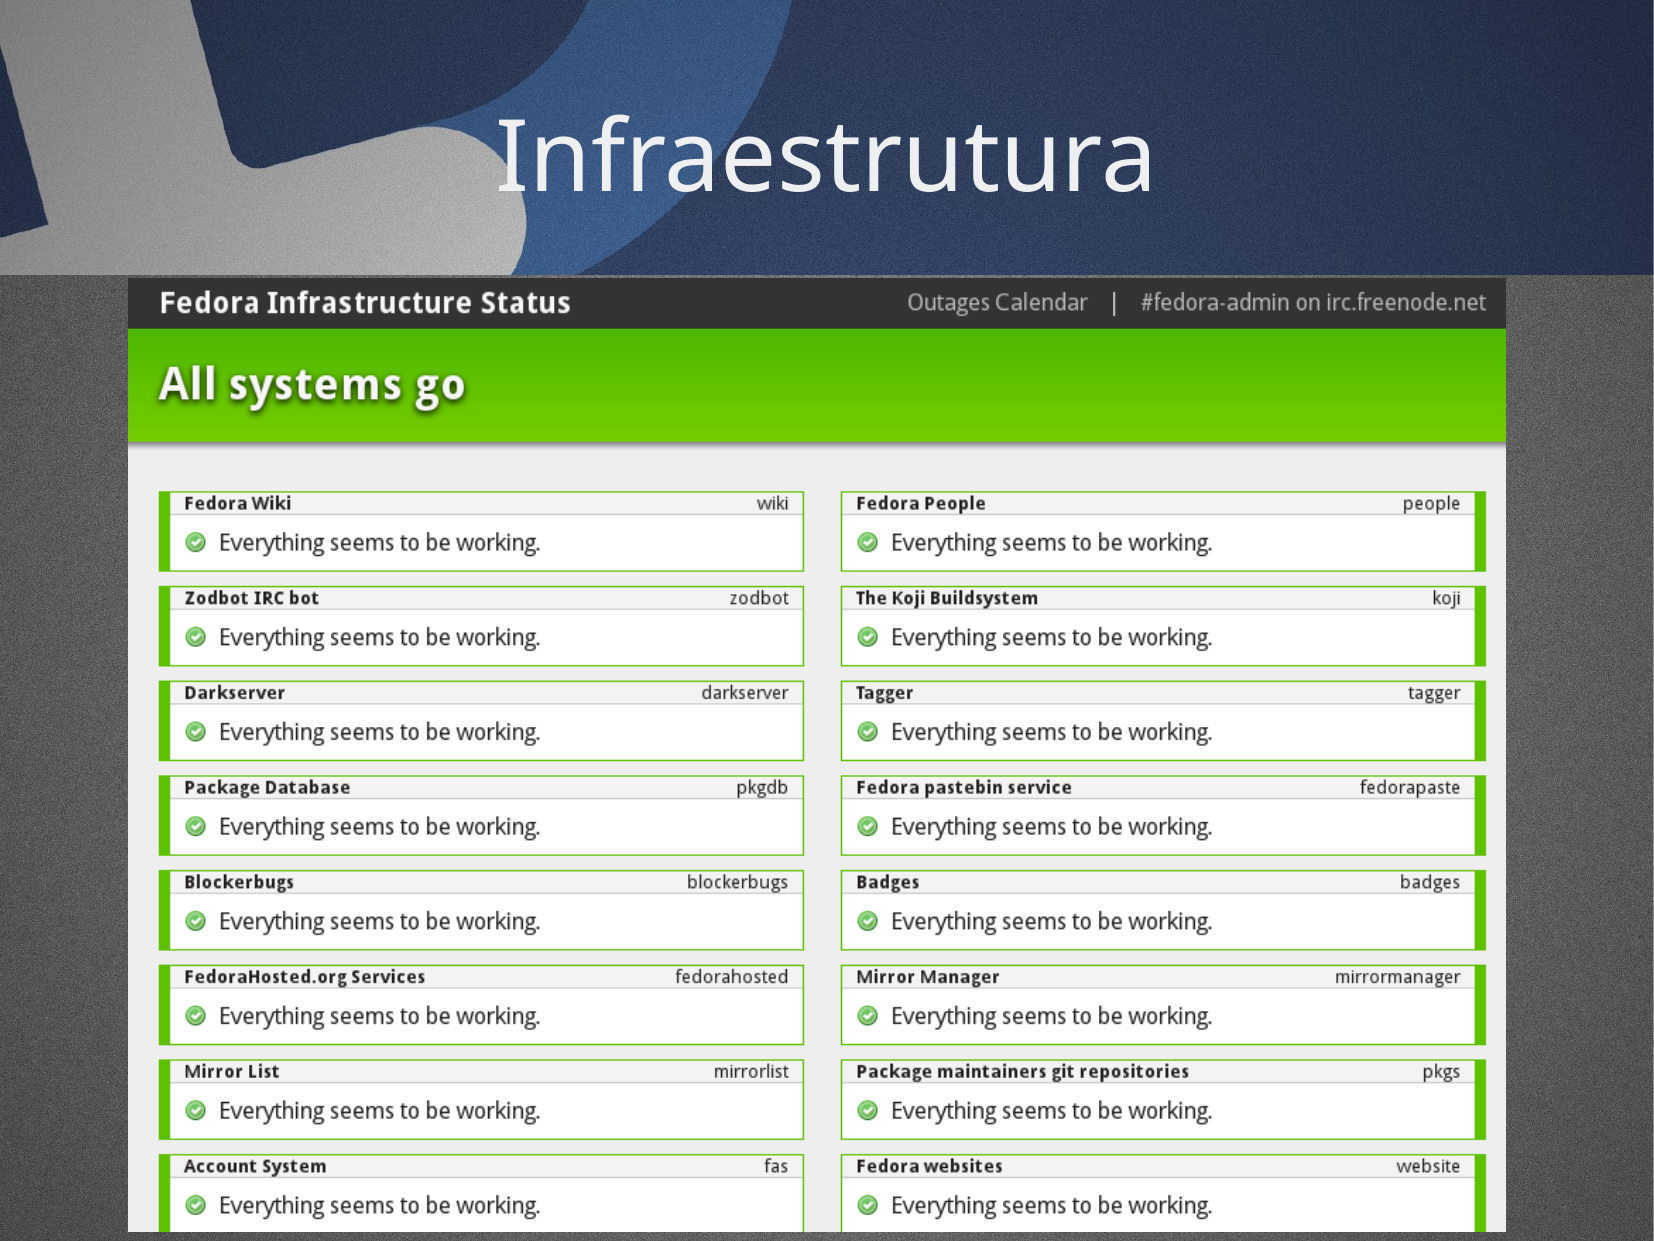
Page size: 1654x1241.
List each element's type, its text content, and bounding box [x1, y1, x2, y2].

title Infraestrutura [82, 49, 1571, 257]
picture [0, 0, 1654, 1241]
